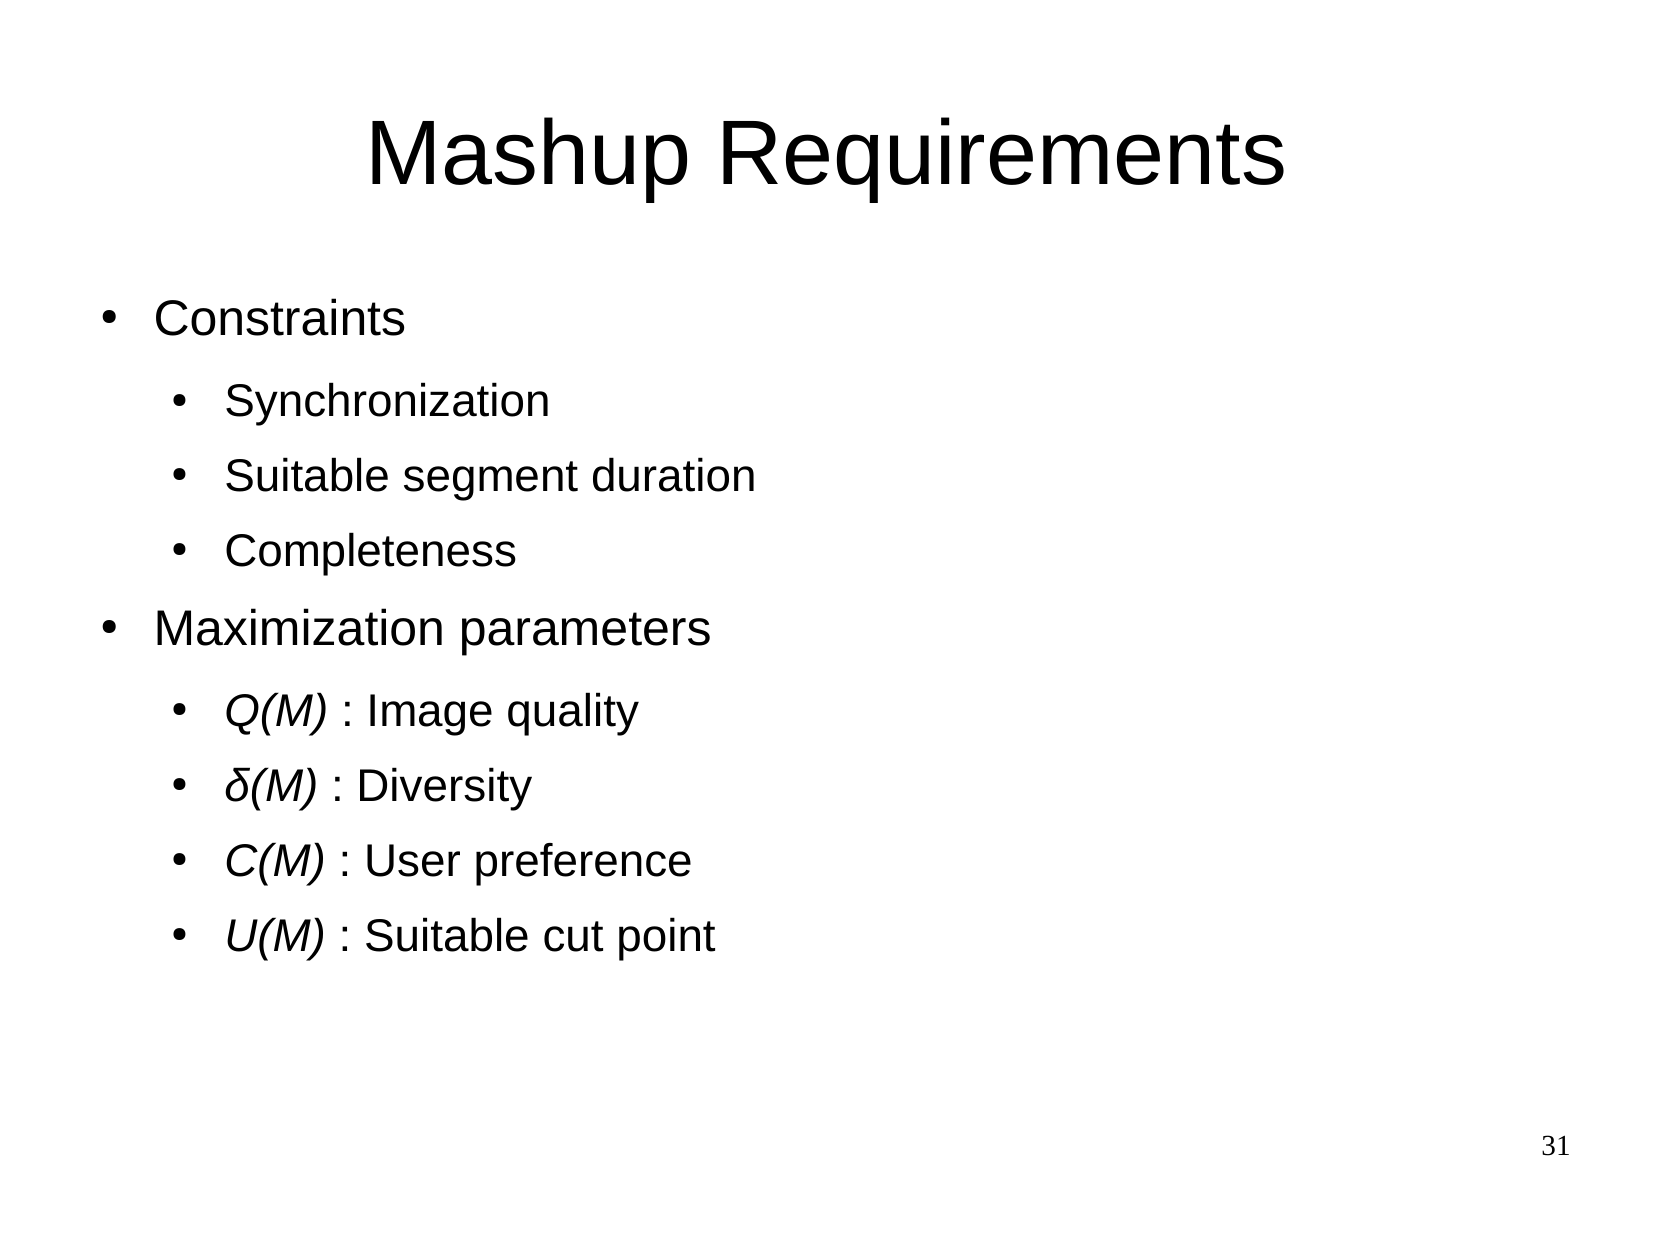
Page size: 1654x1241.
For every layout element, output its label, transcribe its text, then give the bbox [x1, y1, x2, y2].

list Constraints Synchronization Suitable segment duration Completeness Maximization parameters Q(M) : Image quality δ(M) : Diversity C(M) : User preference U(M) : Suitable cut point [82, 290, 1571, 1109]
title Mashup Requirements [82, 49, 1571, 257]
